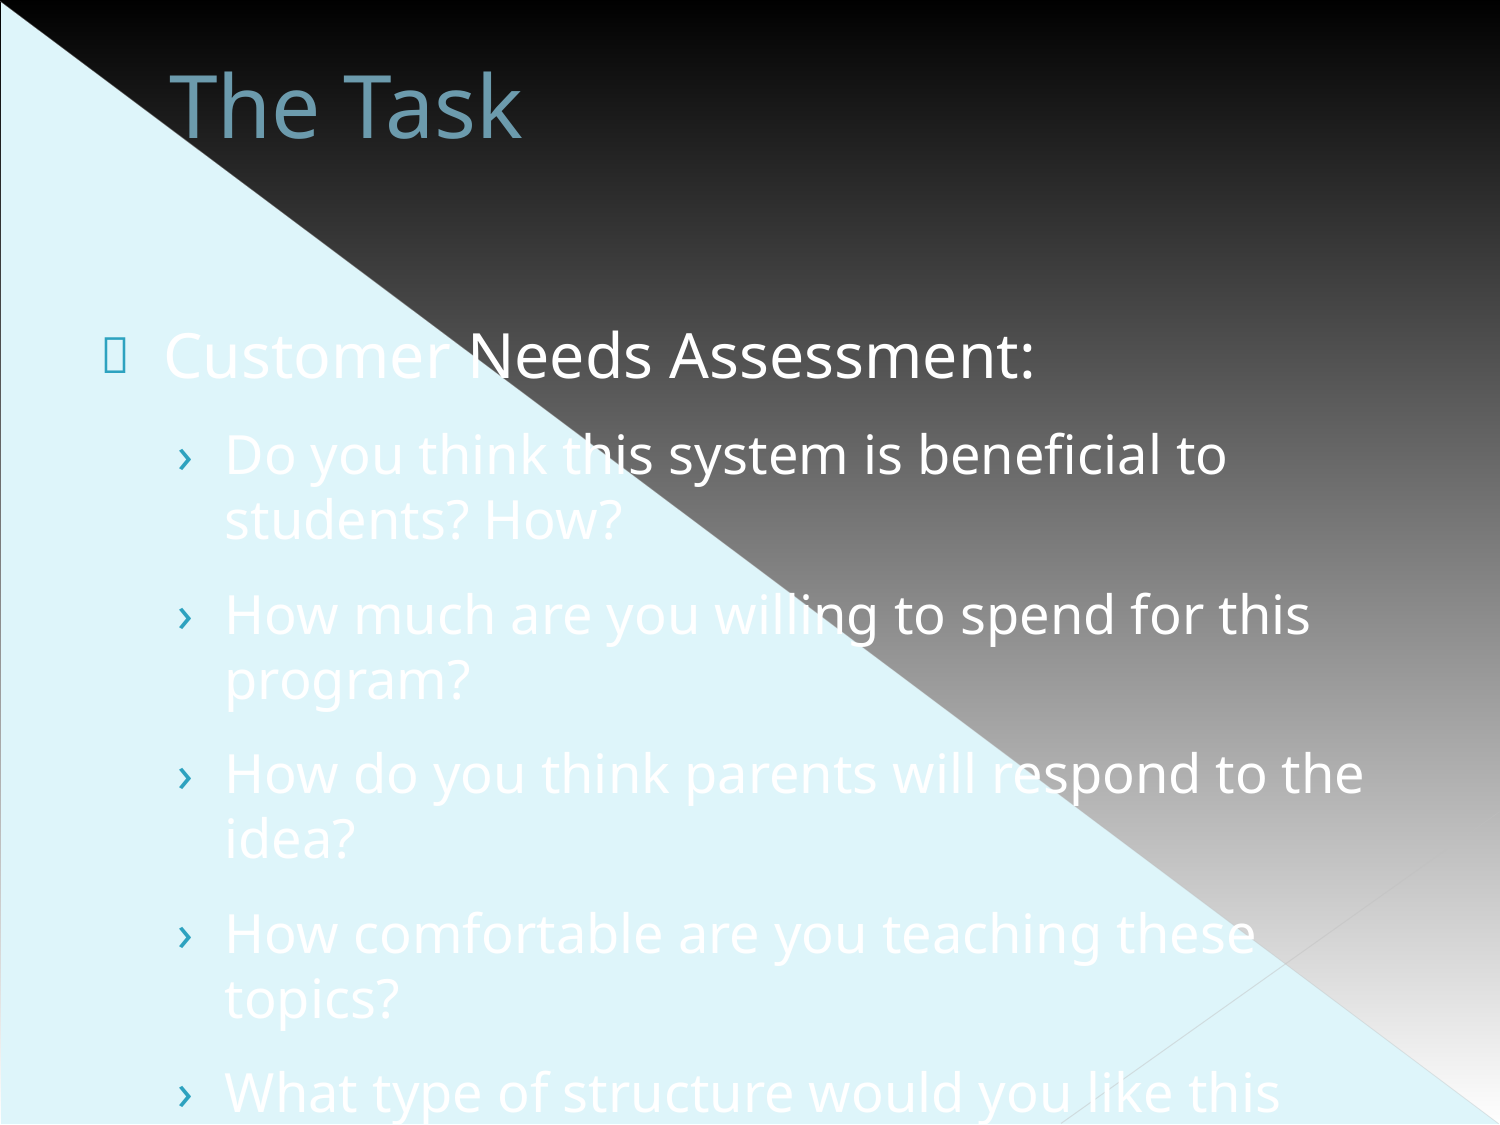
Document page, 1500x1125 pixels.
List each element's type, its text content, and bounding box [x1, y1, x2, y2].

list Customer Needs Assessment: Do you think this system is beneficial to students? How? How much are you willing to spend for this program? How do you think parents will respond to the idea? How comfortable are you teaching these topics? What type of structure would you like this facility to be? How much physical space would you be willing to give up for this program? [75, 308, 1425, 1059]
title The Task [75, 43, 1425, 274]
